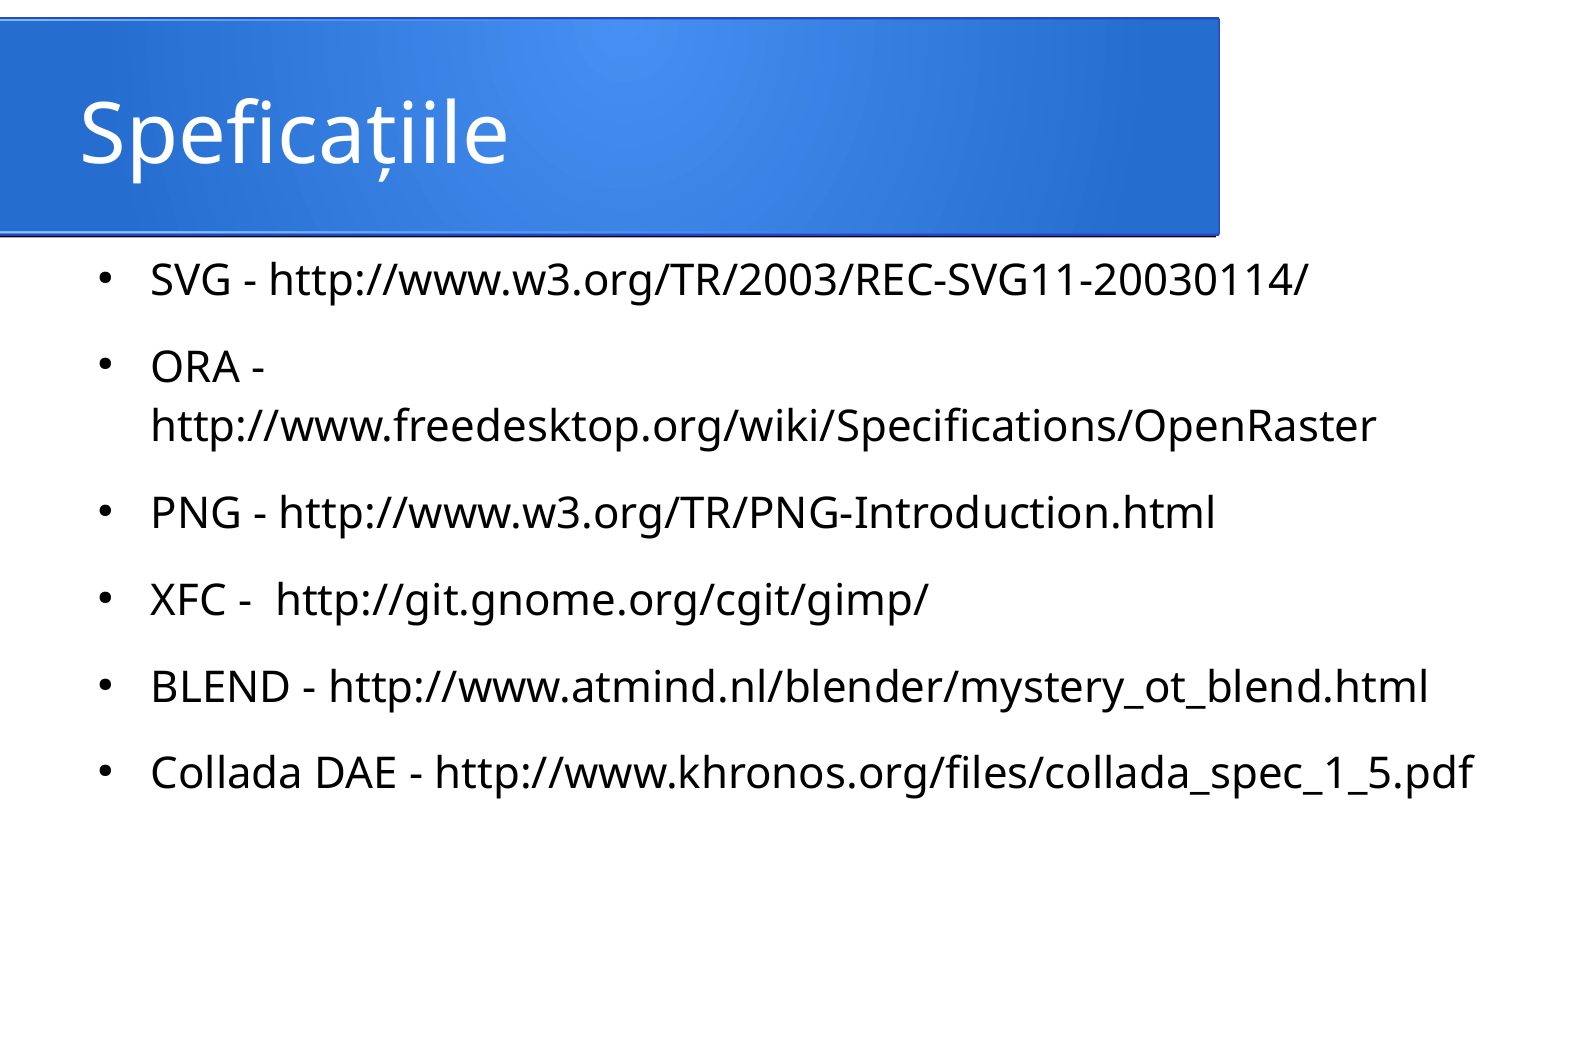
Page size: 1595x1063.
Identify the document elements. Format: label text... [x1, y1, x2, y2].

list SVG - http://www.w3.org/TR/2003/REC-SVG11-20030114/ ORA - http://www.freedesktop.org/wiki/Specifications/OpenRaster PNG - http://www.w3.org/TR/PNG-Introduction.html XFC - http://git.gnome.org/cgit/gimp/ BLEND - http://www.atmind.nl/blender/mystery_ot_blend.html Collada DAE - http://www.khronos.org/files/collada_spec_1_5.pdf [79, 248, 1483, 866]
title Speficațiile [79, 42, 1206, 220]
picture [0, 15, 1224, 242]
